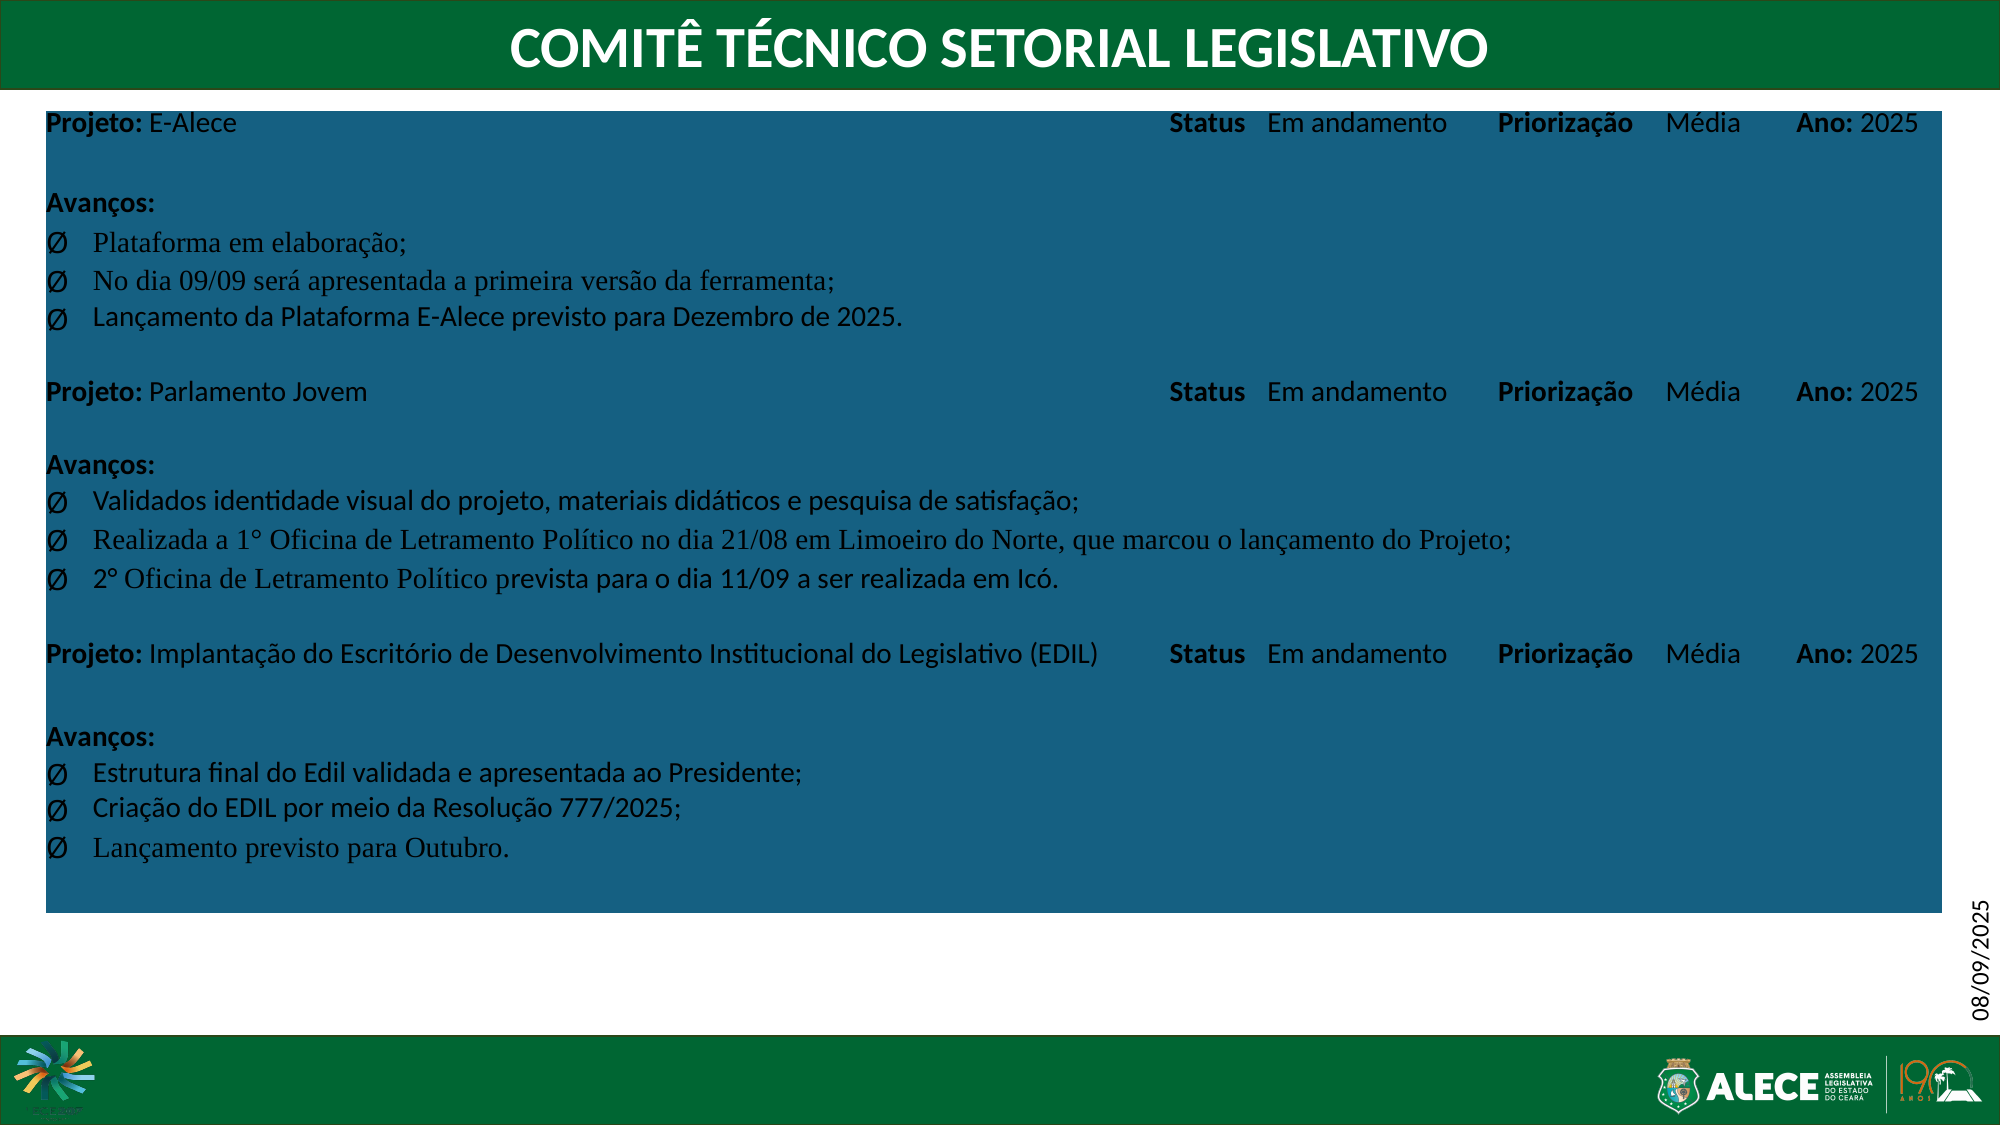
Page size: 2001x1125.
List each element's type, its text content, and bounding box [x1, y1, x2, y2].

table_cell Em andamento [1246, 379, 1469, 453]
table_cell Em andamento [1246, 641, 1469, 724]
table_header Projeto: E-Alece [46, 111, 1114, 191]
table_header Ano: 2025 [1773, 111, 1942, 191]
table_cell Projeto: Implantação do Escritório de Desenvolvimento Institucional do Legislativo (EDIL) [46, 641, 1114, 724]
table_cell Avanços: Estrutura final do Edil validada e apresentada ao Presidente; Criação do EDIL por meio da Resolução 777/2025; Lançamento previsto para Outubro. [46, 724, 1942, 913]
text_box [0, 1036, 1625, 1125]
table_header Média [1634, 111, 1773, 191]
table_header Priorização [1469, 111, 1634, 191]
text_box COMITÊ TÉCNICO SETORIAL LEGISLATIVO [0, 0, 2000, 89]
table_cell Avanços: Validados identidade visual do projeto, materiais didáticos e pesquisa de satisfação; Realizada a 1° Oficina de Letramento Político no dia 21/08 em Limoeiro do Norte, que marcou o lançamento do Projeto; 2° Oficina de Letramento Político prevista para o dia 11/09 a ser realizada em Icó. [46, 453, 1942, 641]
table_cell Status [1114, 641, 1246, 724]
text_box 08/09/2025 [1956, 883, 2000, 1037]
table_cell Status [1114, 379, 1246, 453]
table_cell Ano: 2025 [1773, 379, 1942, 453]
table_header Status [1114, 111, 1246, 191]
table_cell Avanços: Plataforma em elaboração; No dia 09/09 será apresentada a primeira versão da ferramenta; Lançamento da Plataforma E-Alece previsto para Dezembro de 2025. [46, 191, 1942, 379]
table_header Em andamento [1246, 111, 1469, 191]
table_cell Média [1634, 379, 1773, 453]
table_cell Priorização [1469, 641, 1634, 724]
table_cell Projeto: Parlamento Jovem [46, 379, 1114, 453]
table_cell Média [1634, 641, 1773, 724]
table_cell Priorização [1469, 379, 1634, 453]
picture [1625, 982, 2000, 1125]
table_cell Ano: 2025 [1773, 641, 1942, 724]
